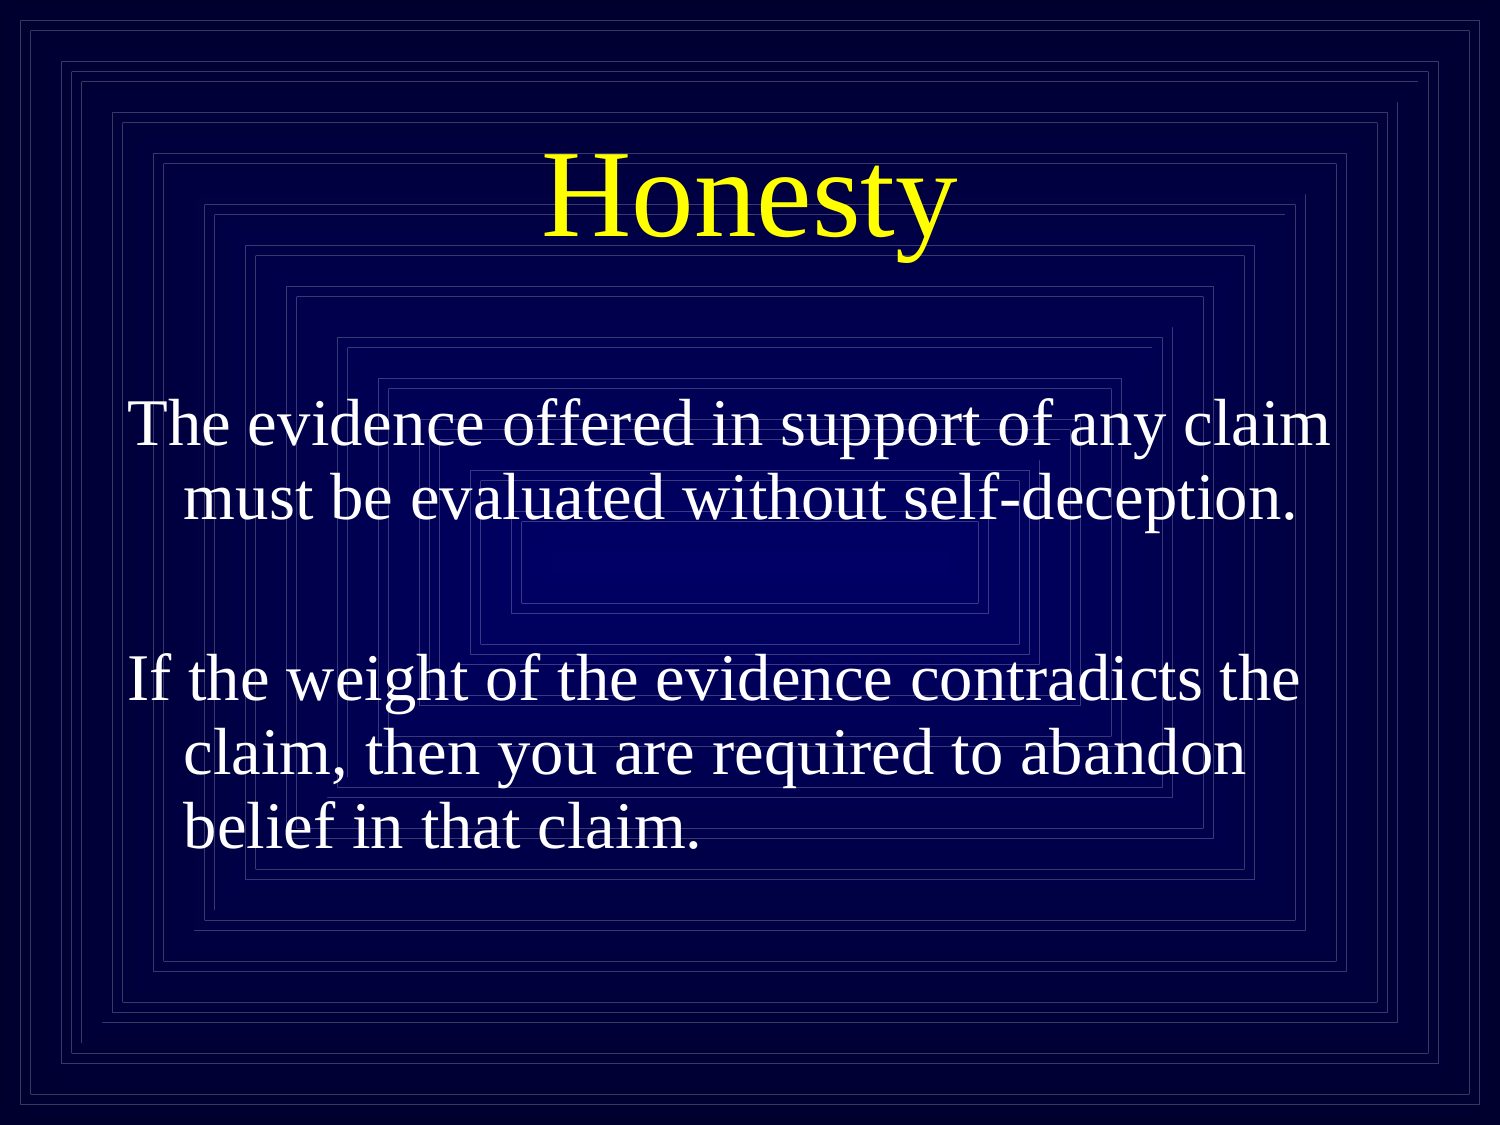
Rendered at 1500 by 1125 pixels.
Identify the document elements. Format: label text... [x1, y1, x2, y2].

list The evidence offered in support of any claim must be evaluated without self-deception. If the weight of the evidence contradicts the claim, then you are required to abandon belief in that claim. [112, 287, 1388, 1075]
title Honesty [112, 99, 1388, 287]
